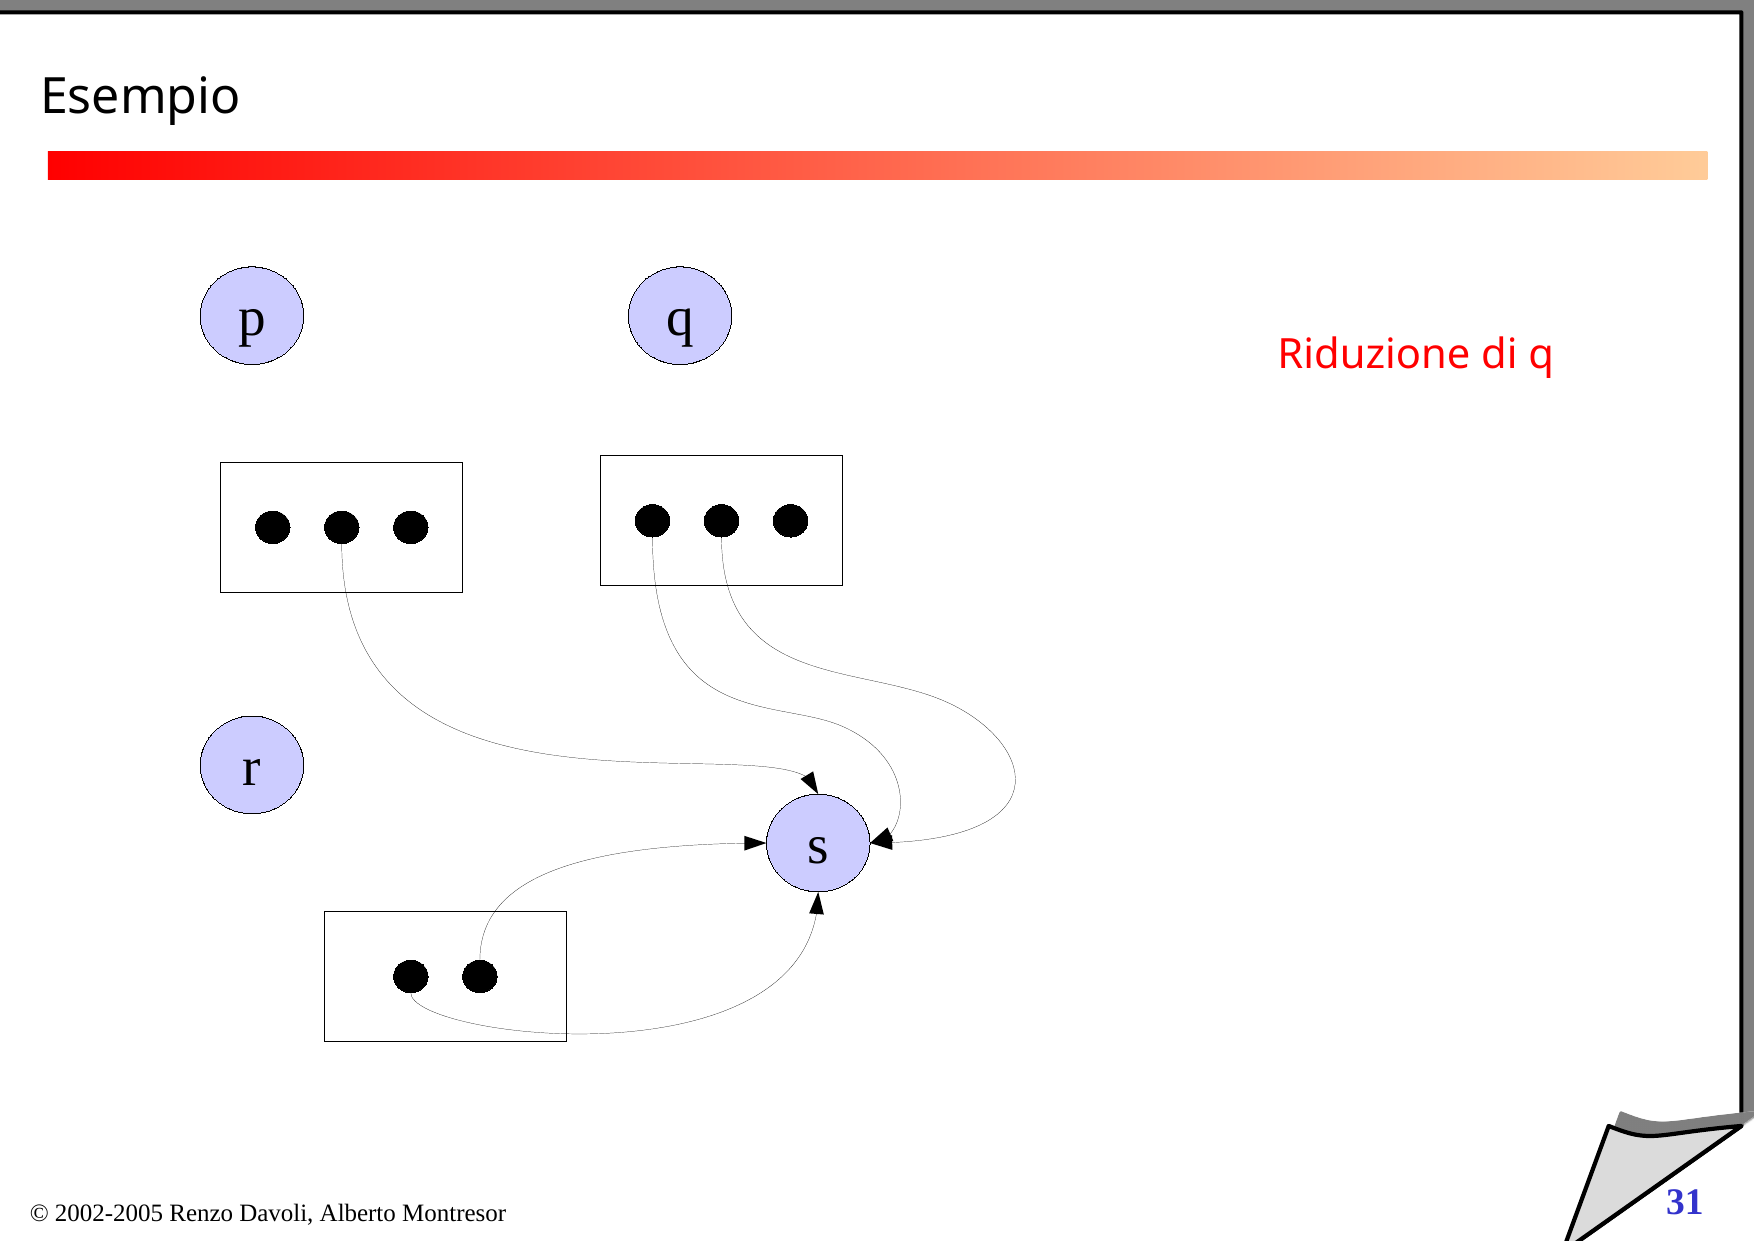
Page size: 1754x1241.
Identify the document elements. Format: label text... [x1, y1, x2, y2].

title Esempio [40, 49, 1714, 144]
text_box s [766, 794, 871, 892]
text_box q [750, 152, 754, 179]
text_box [255, 511, 291, 544]
text_box [393, 511, 429, 544]
text_box q [628, 266, 732, 365]
text_box r [200, 716, 304, 814]
text_box p [200, 266, 304, 365]
text_box [704, 504, 739, 537]
text_box [393, 960, 429, 993]
text_box [324, 511, 360, 544]
text_box [462, 960, 498, 993]
text_box Riduzione di q [1277, 321, 1595, 453]
text_box [635, 504, 670, 537]
text_box [773, 504, 808, 538]
